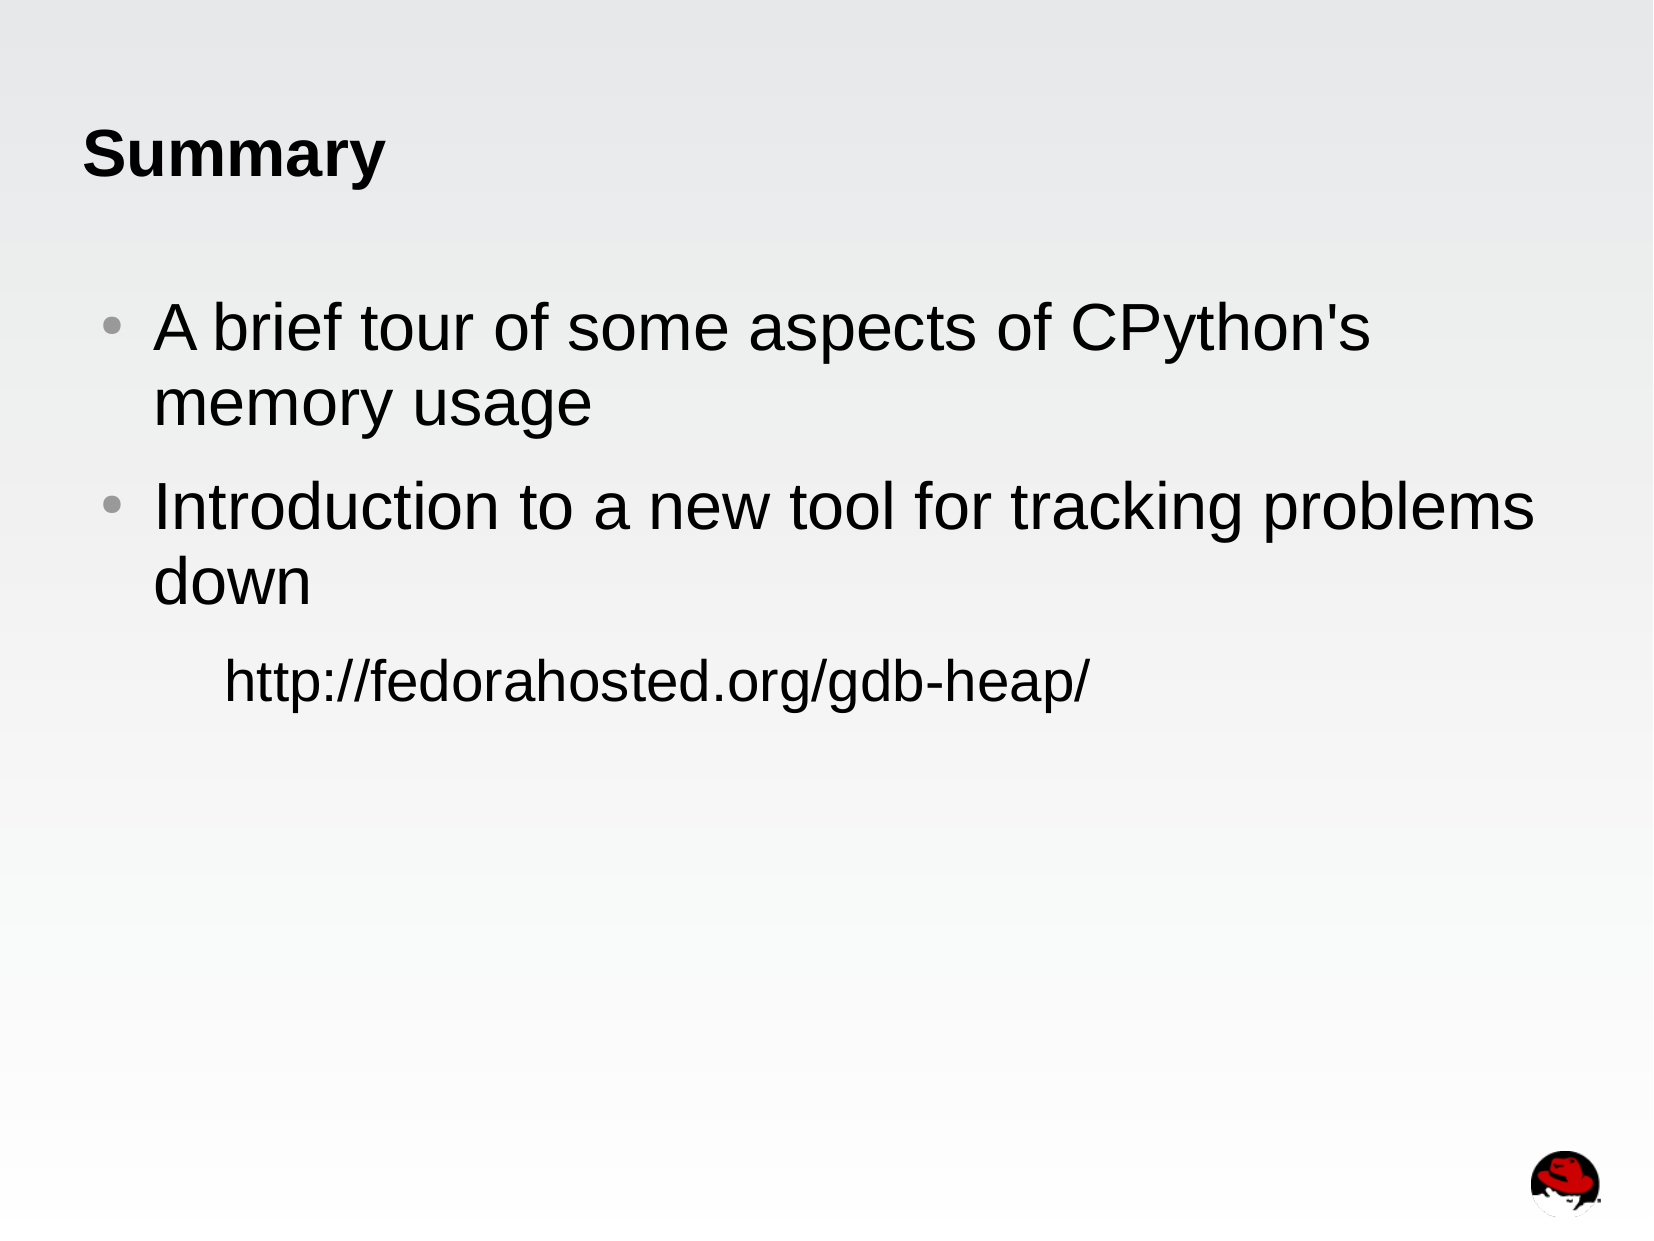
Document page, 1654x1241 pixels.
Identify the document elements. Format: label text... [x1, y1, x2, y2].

title Summary [82, 56, 1571, 250]
list A brief tour of some aspects of CPython's memory usage Introduction to a new tool for tracking problems down http://fedorahosted.org/gdb-heap/ [82, 290, 1571, 1095]
picture [0, 0, 1654, 1241]
